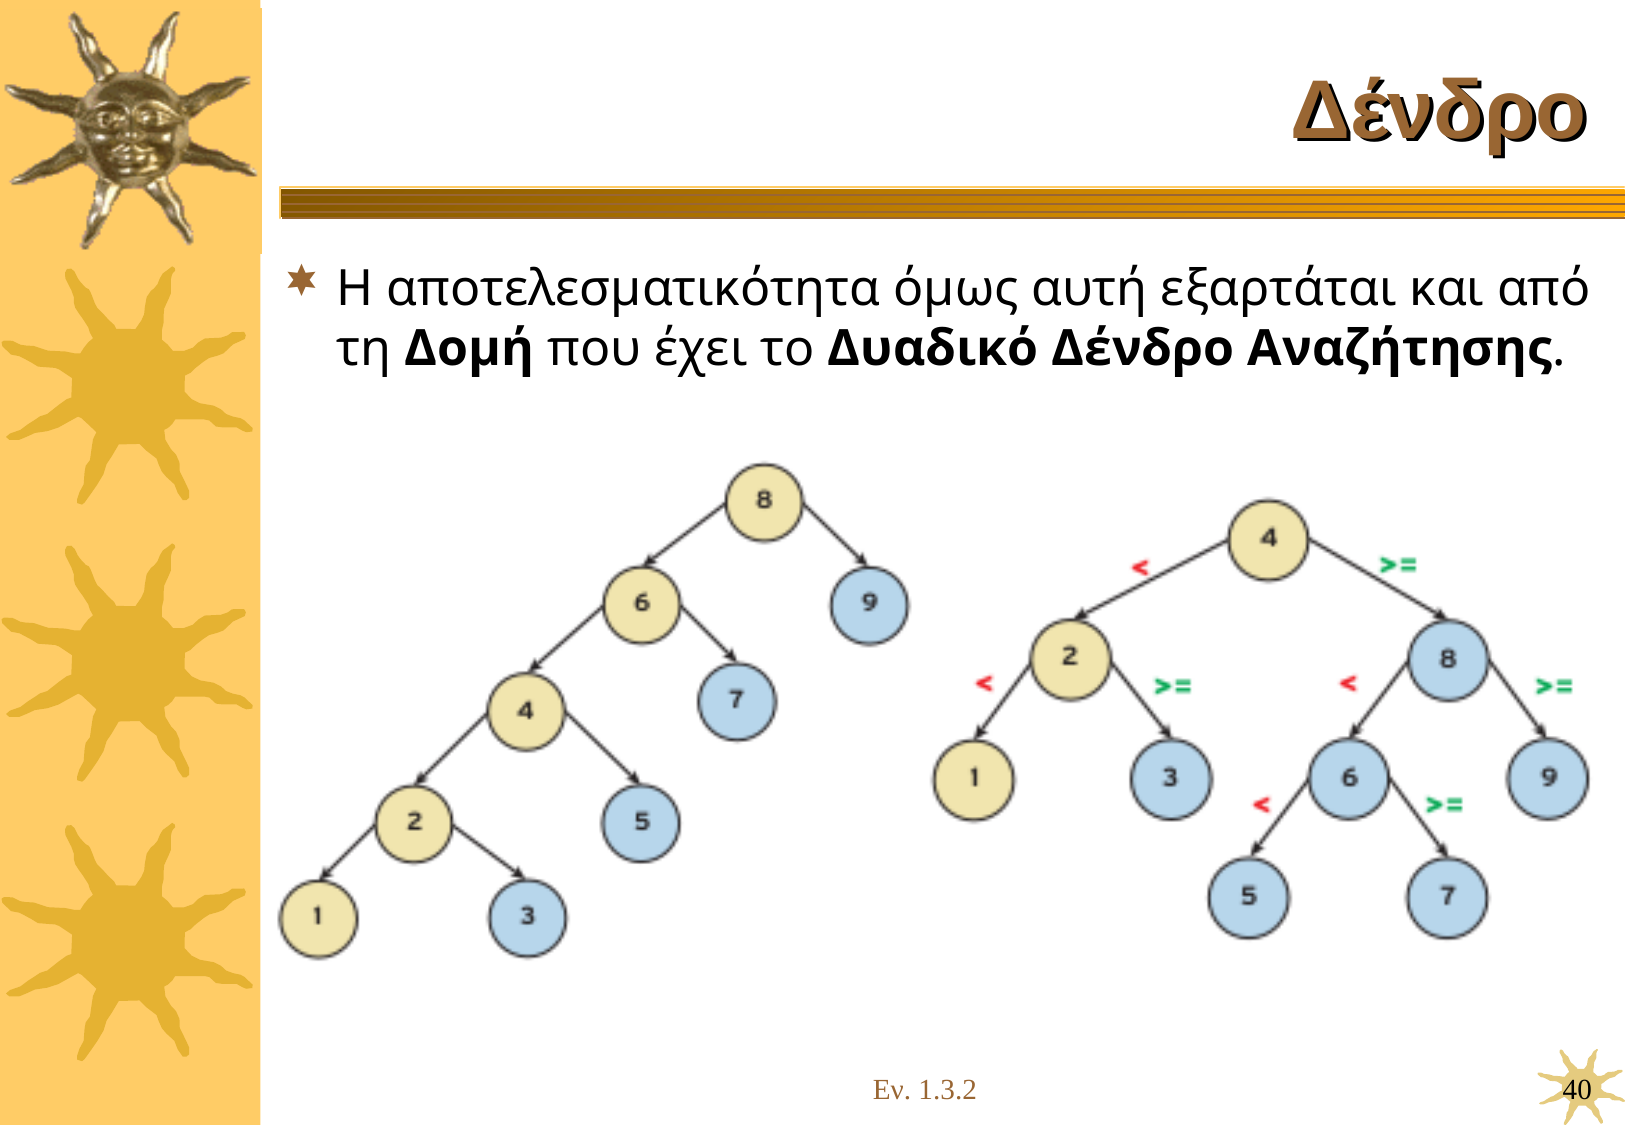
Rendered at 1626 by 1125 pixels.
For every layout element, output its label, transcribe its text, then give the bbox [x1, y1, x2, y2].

text_box Η αποτελεσματικότητα όμως αυτή εξαρτάται και από τη Δομή που έχει το Δυαδικό Δένδρο Αναζήτησης. [265, 248, 1625, 467]
picture [265, 448, 1619, 975]
text_box Δένδρο [0, 0, 1625, 163]
picture [1, 163, 262, 254]
